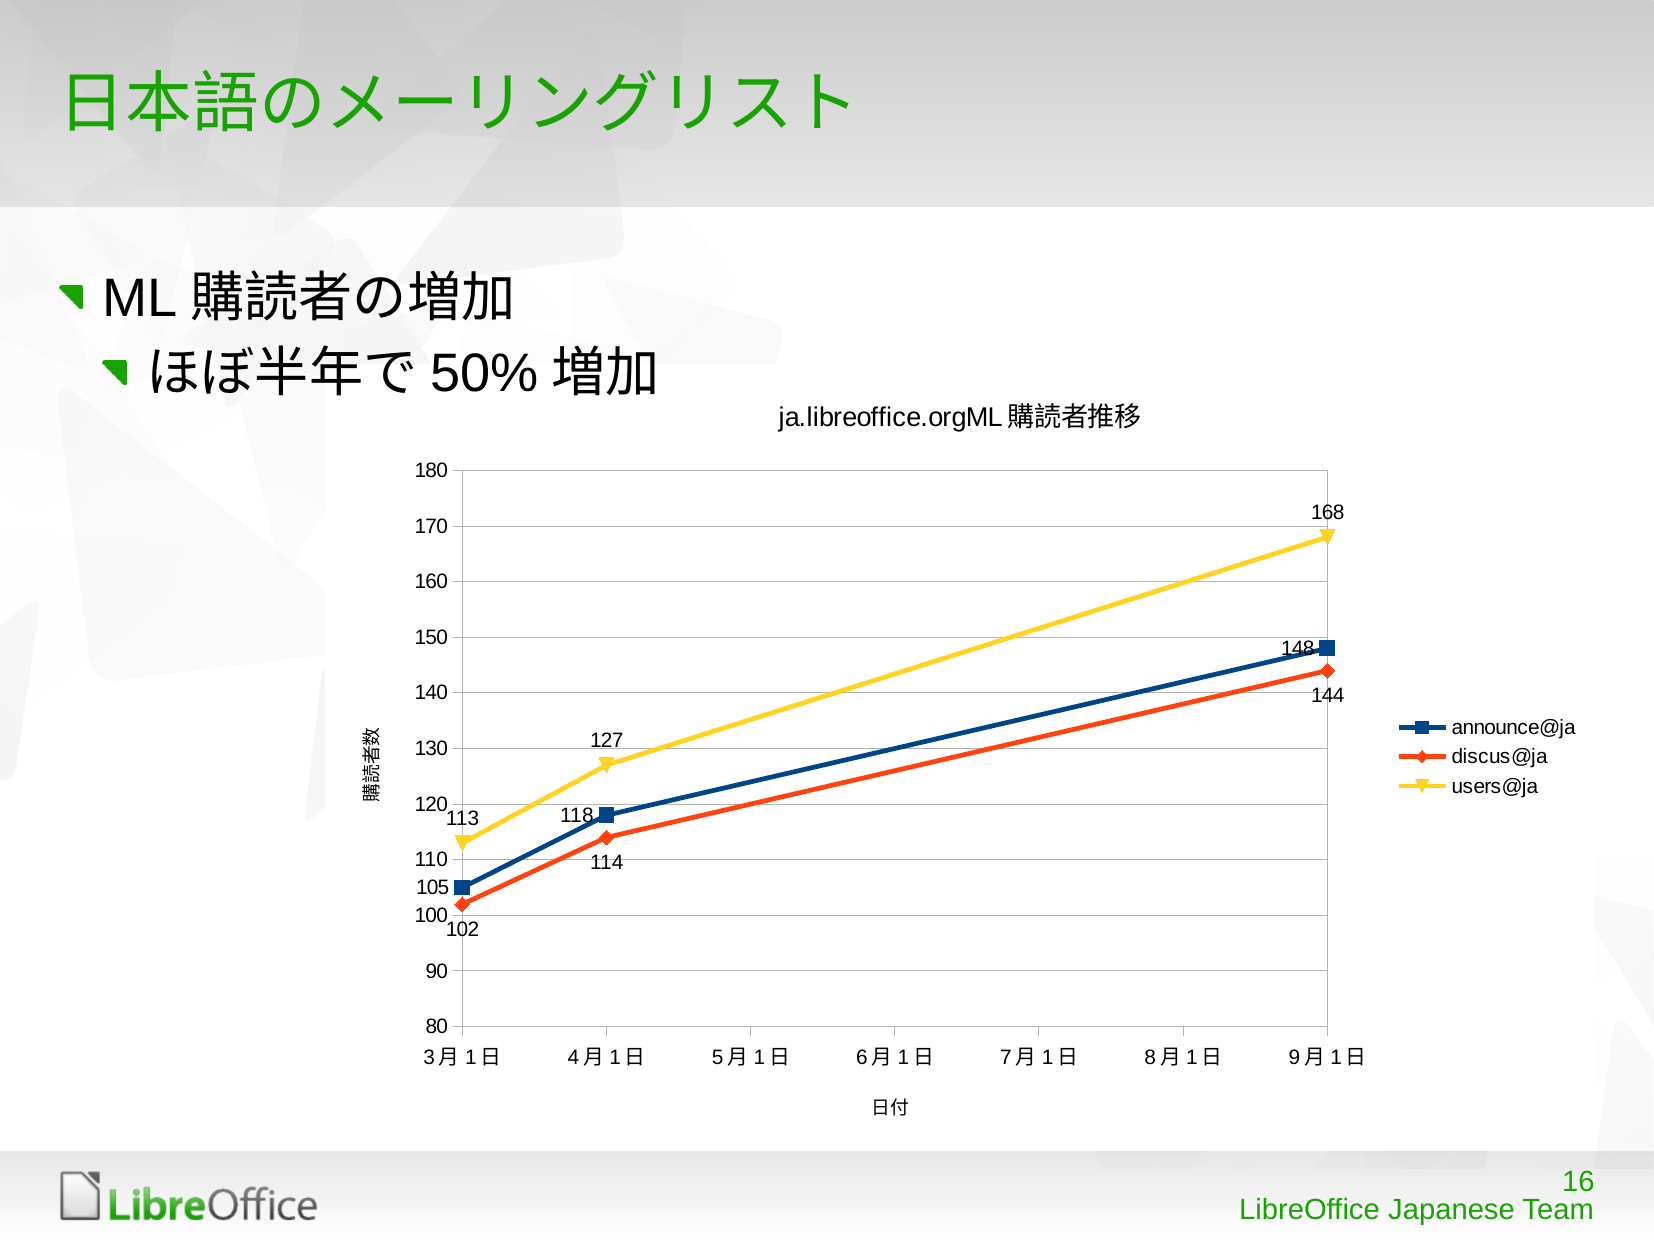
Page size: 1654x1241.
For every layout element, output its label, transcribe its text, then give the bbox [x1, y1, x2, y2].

list ML購読者の増加 ほぼ半年で50%増加 [59, 265, 1595, 1085]
title 日本語のメーリングリスト [59, 29, 1595, 178]
chart [324, 1085, 1595, 1150]
picture [41, 1152, 337, 1240]
picture [915, 548, 1654, 1169]
picture [0, 0, 783, 931]
